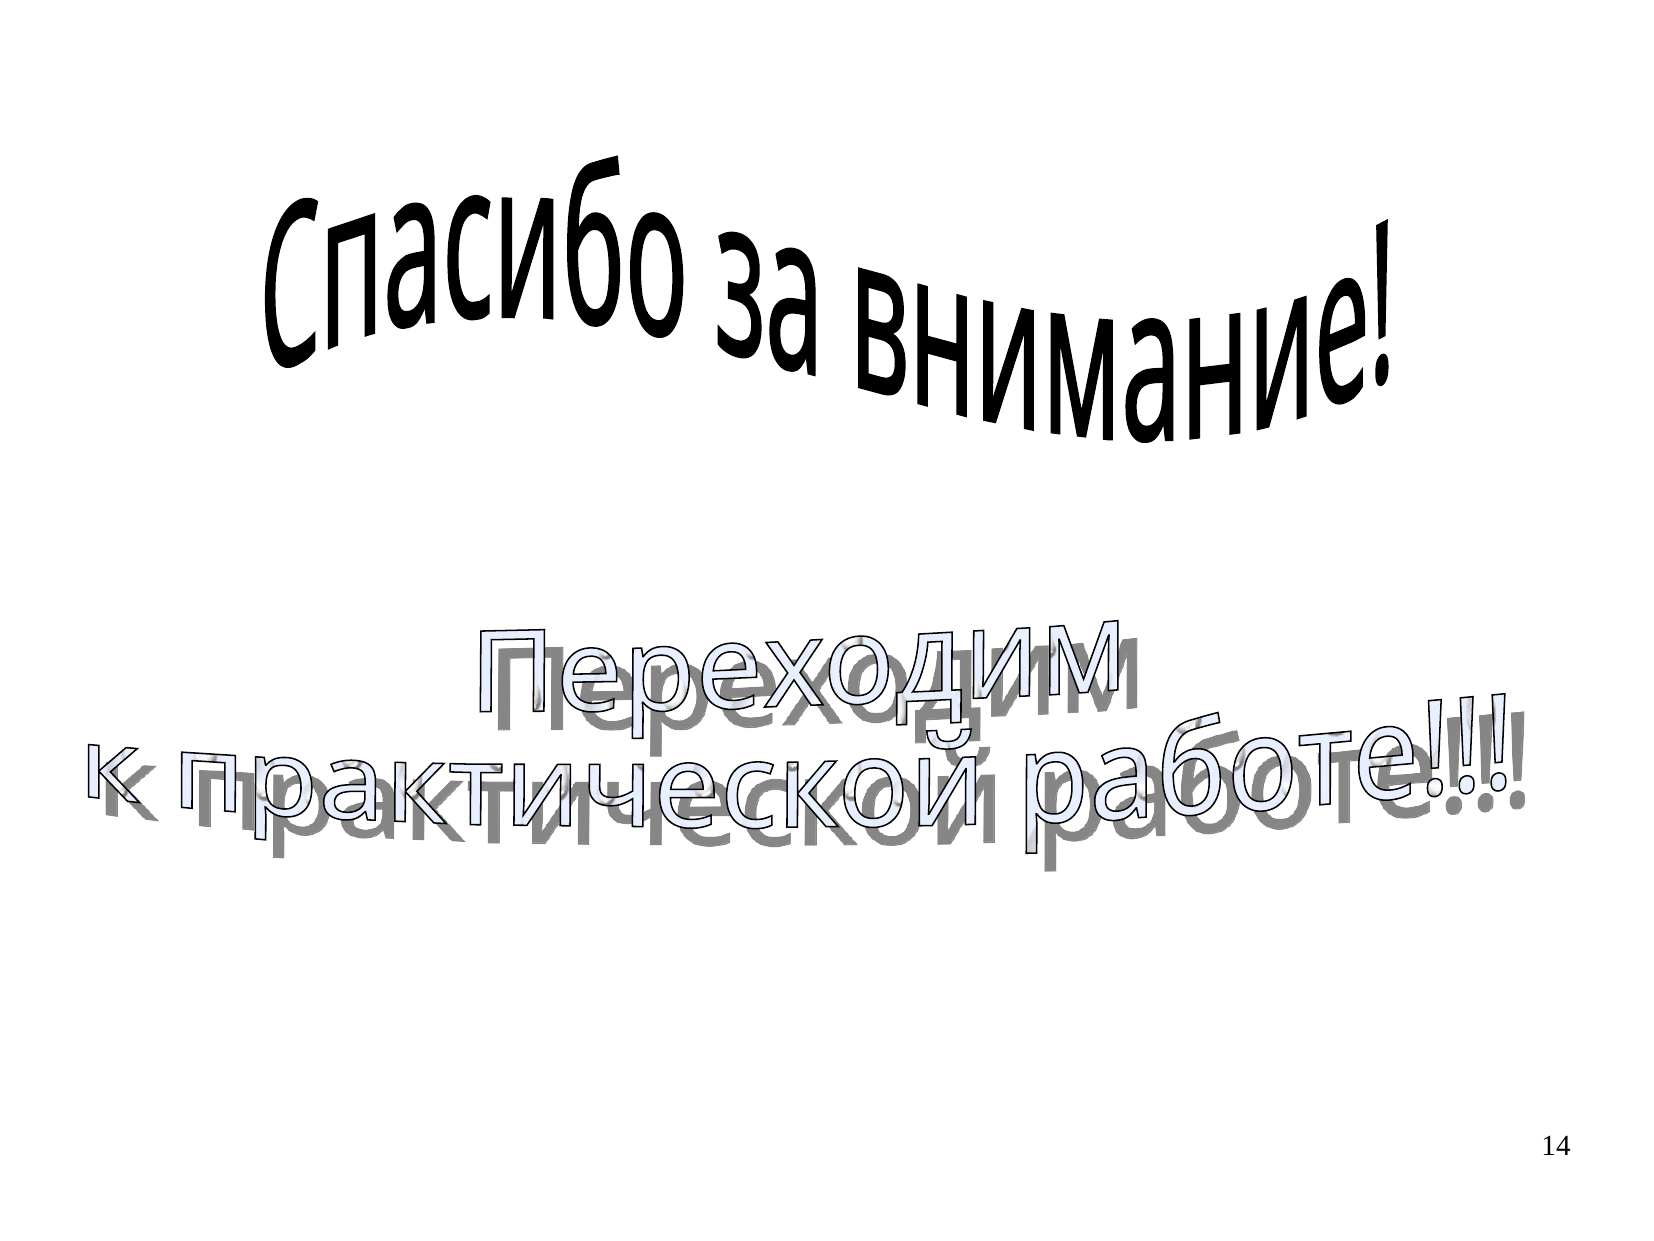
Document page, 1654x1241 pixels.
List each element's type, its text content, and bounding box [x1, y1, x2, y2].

text_box Спасибо за внимание! [918, 284, 967, 417]
text_box Переходим к практической работе!!! [1358, 726, 1413, 801]
text_box Переходим к практической работе!!! [394, 762, 446, 824]
text_box Спасибо за внимание! [1257, 296, 1306, 430]
text_box Переходим к практической работе!!! [1492, 693, 1505, 763]
text_box Спасибо за внимание! [265, 198, 318, 368]
text_box Переходим к практической работе!!! [562, 647, 617, 712]
text_box Переходим к практической работе!!! [829, 636, 889, 705]
text_box Переходим к практической работе!!! [1162, 712, 1221, 816]
text_box Спасибо за внимание! [328, 213, 375, 349]
text_box Спасибо за внимание! [1376, 220, 1388, 339]
text_box Спасибо за внимание! [1190, 313, 1240, 439]
text_box Переходим к практической работе!!! [1299, 731, 1351, 805]
text_box Спасибо за внимание! [983, 300, 1034, 431]
text_box Переходим к практической работе!!! [88, 744, 140, 803]
text_box Переходим к практической работе!!! [632, 646, 690, 739]
text_box Переходим к практической работе!!! [480, 629, 545, 712]
text_box Переходим к практической работе!!! [323, 760, 376, 821]
text_box Спасибо за внимание! [1126, 318, 1173, 443]
text_box Переходим к практической работе!!! [973, 627, 1030, 699]
text_box Спасибо за внимание! [630, 212, 683, 338]
text_box Переходим к практической работе!!! [844, 758, 903, 828]
text_box Переходим к практической работе!!! [1233, 737, 1292, 812]
text_box Переходим к практической работе!!! [896, 632, 962, 725]
text_box Переходим к практической работе!!! [450, 763, 502, 825]
text_box Переходим к практической работе!!! [589, 764, 644, 827]
text_box Переходим к практической работе!!! [1460, 696, 1474, 766]
text_box Спасибо за внимание! [502, 198, 553, 319]
text_box Спасибо за внимание! [770, 248, 815, 376]
text_box Переходим к практической работе!!! [764, 639, 824, 708]
text_box Спасибо за внимание! [448, 195, 490, 320]
text_box Спасибо за внимание! [718, 232, 761, 358]
text_box Переходим к практической работе!!! [513, 764, 571, 826]
text_box Переходим к практической работе!!! [181, 752, 236, 812]
text_box Переходим к практической работе!!! [1094, 748, 1147, 821]
text_box Переходим к практической работе!!! [255, 756, 312, 840]
text_box Переходим к практической работе!!! [1049, 620, 1118, 695]
text_box Переходим к практической работе!!! [1428, 699, 1442, 769]
text_box Спасибо за внимание! [1051, 313, 1113, 440]
text_box Спасибо за внимание! [388, 203, 434, 329]
text_box Спасибо за внимание! [858, 268, 905, 395]
text_box Переходим к практической работе!!! [659, 762, 715, 829]
text_box Переходим к практической работе!!! [926, 729, 972, 750]
text_box Переходим к практической работе!!! [919, 756, 976, 826]
text_box Переходим к практической работе!!! [1026, 752, 1083, 854]
text_box Переходим к практической работе!!! [726, 761, 774, 829]
text_box Спасибо за внимание! [1319, 278, 1365, 404]
text_box Переходим к практической работе!!! [702, 643, 757, 710]
text_box Спасибо за внимание! [567, 156, 620, 327]
text_box Переходим к практической работе!!! [786, 761, 839, 828]
